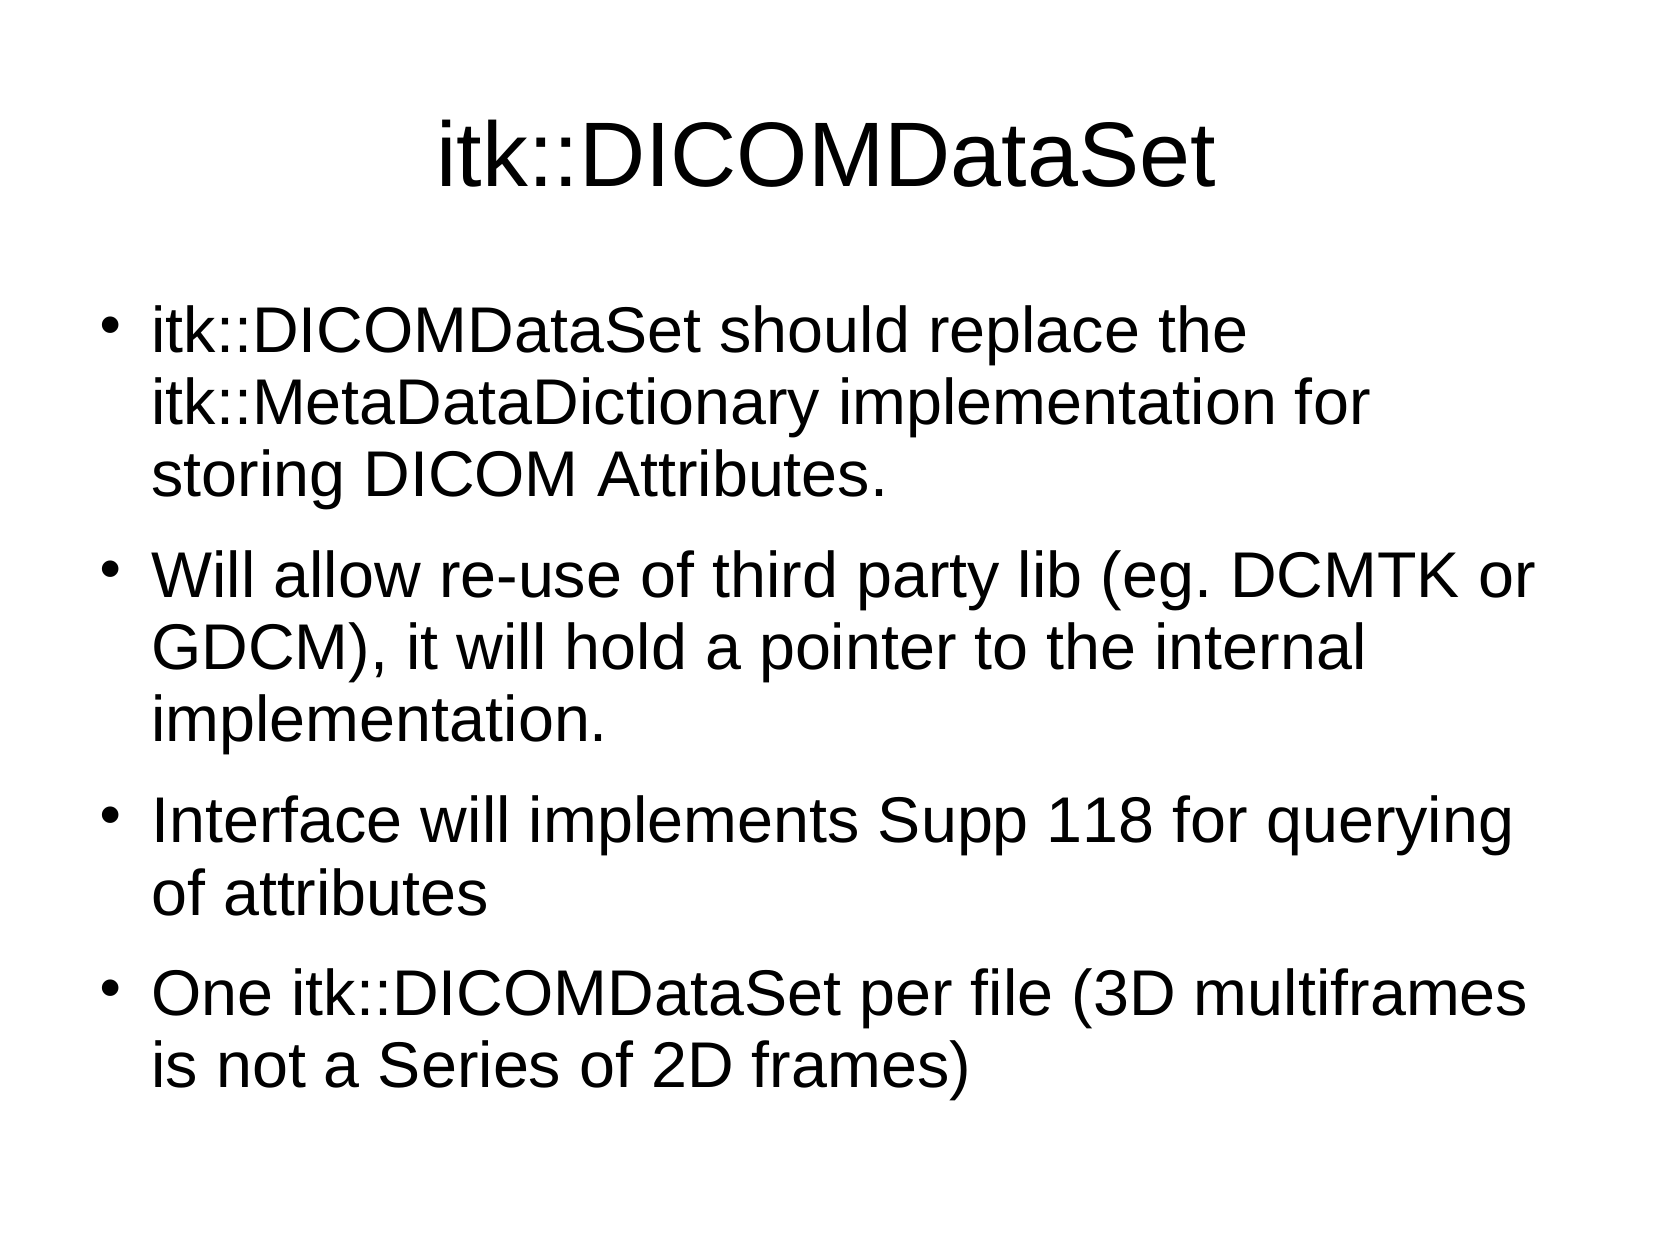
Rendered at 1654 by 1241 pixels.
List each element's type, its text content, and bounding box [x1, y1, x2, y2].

list itk::DICOMDataSet should replace the itk::MetaDataDictionary implementation for storing DICOM Attributes. Will allow re-use of third party lib (eg. DCMTK or GDCM), it will hold a pointer to the internal implementation. Interface will implements Supp 118 for querying of attributes One itk::DICOMDataSet per file (3D multiframes is not a Series of 2D frames) [82, 290, 1571, 1109]
title itk::DICOMDataSet [82, 56, 1571, 249]
